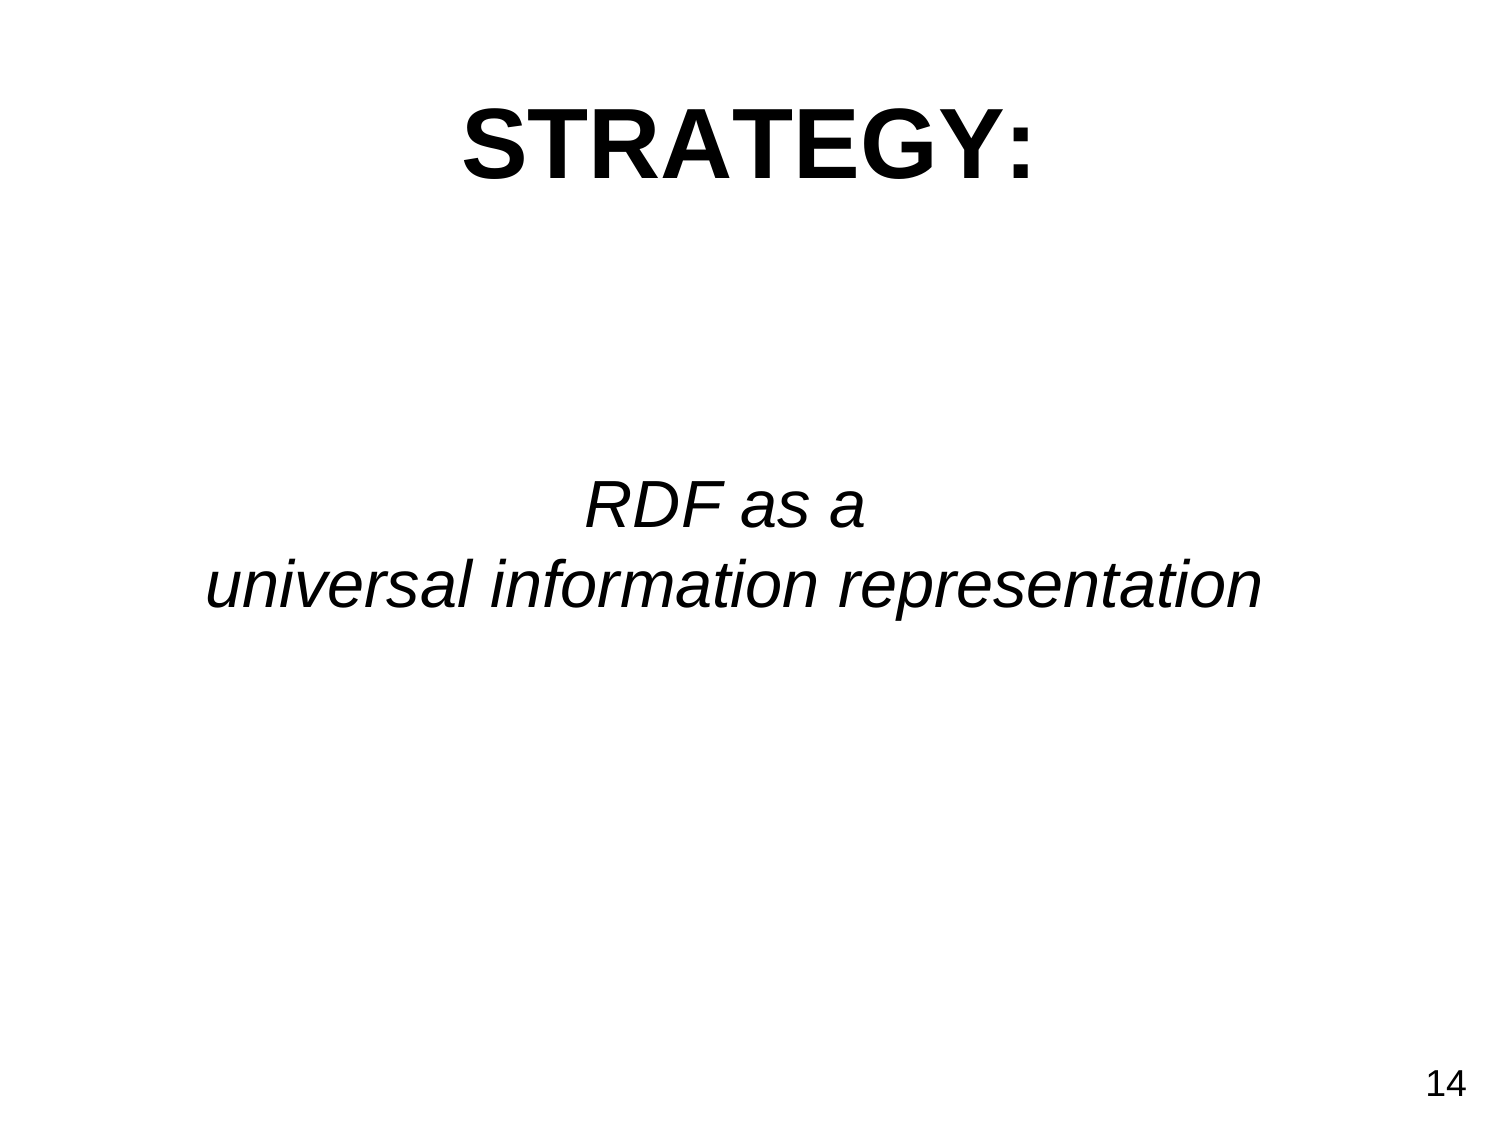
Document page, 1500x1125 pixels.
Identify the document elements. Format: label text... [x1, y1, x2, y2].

title STRATEGY: [75, 44, 1425, 233]
subtitle RDF as a universal information representation [75, 263, 1395, 916]
